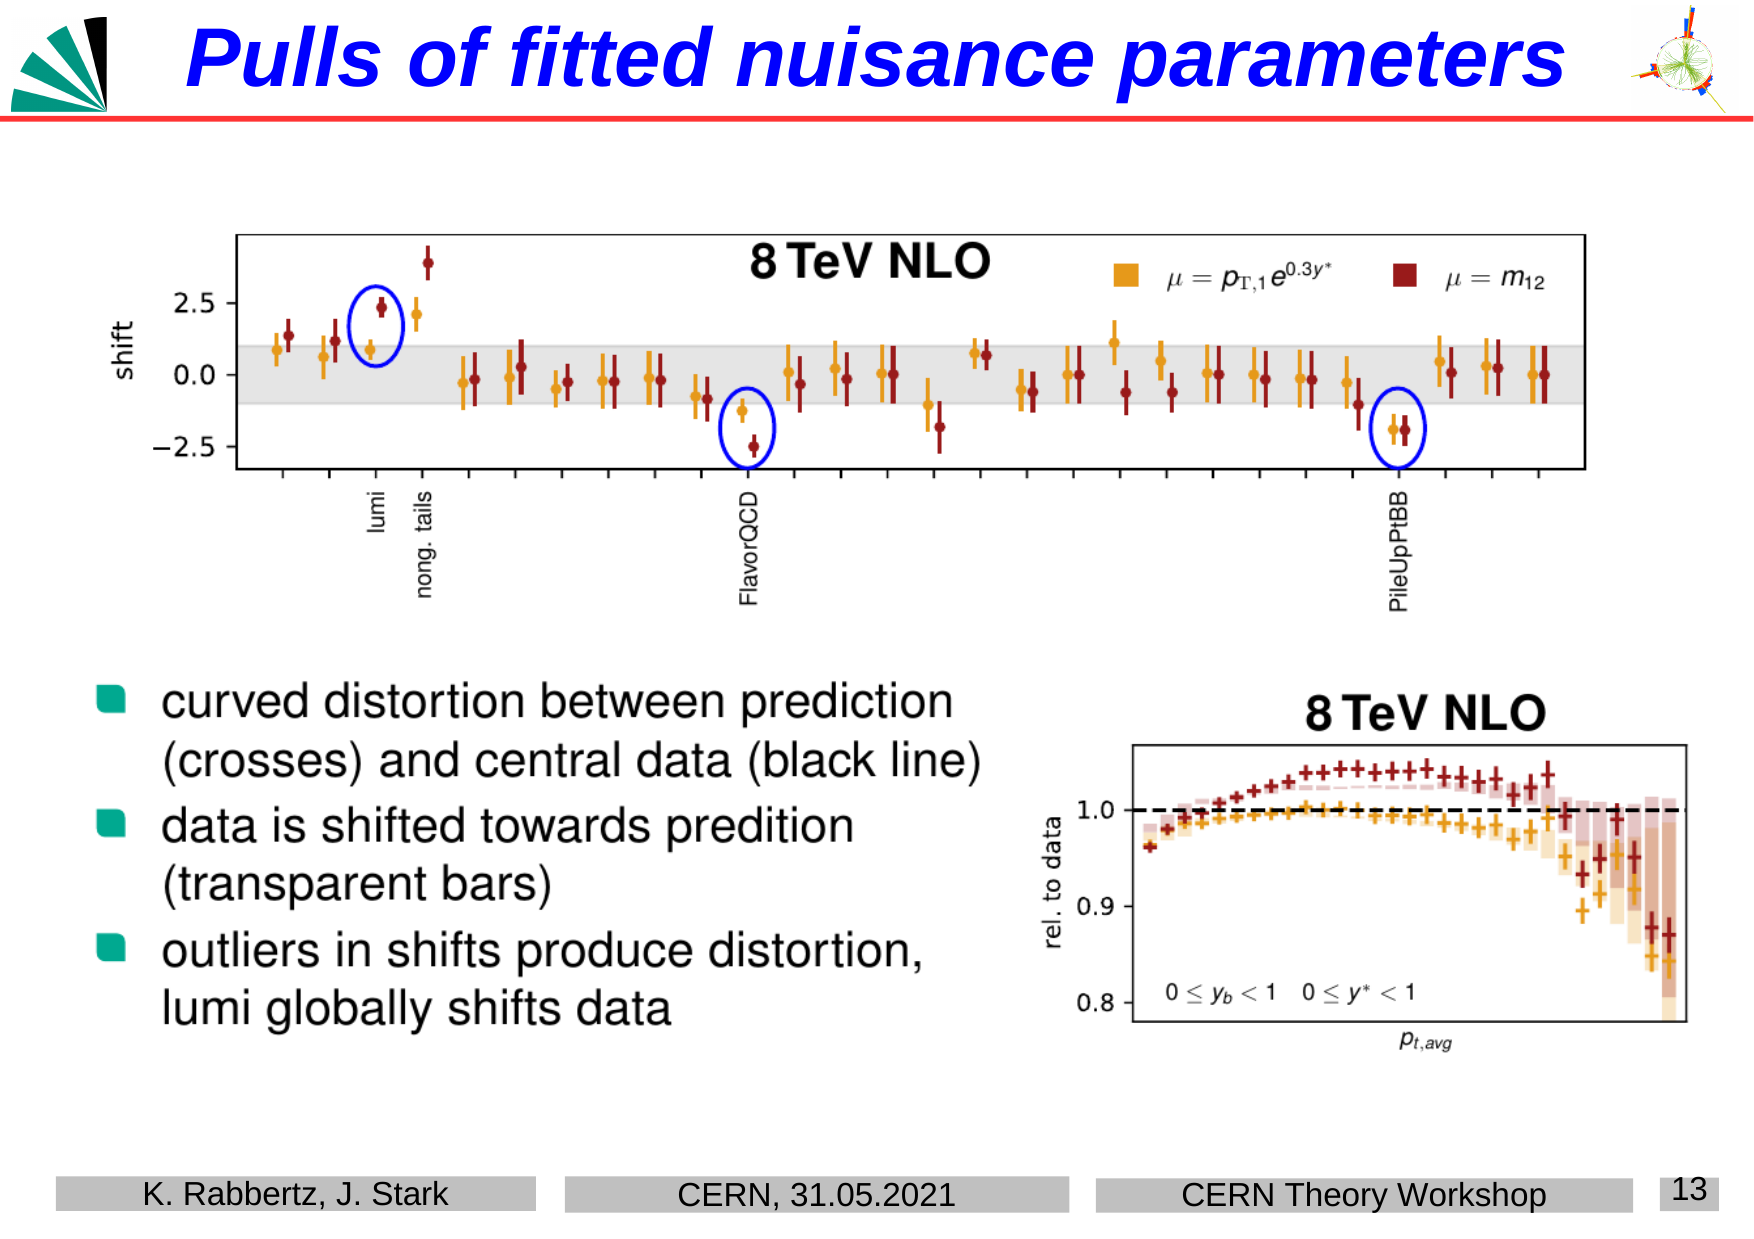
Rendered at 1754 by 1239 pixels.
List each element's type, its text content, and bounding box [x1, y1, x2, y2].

picture [11, 17, 107, 113]
picture [75, 143, 1700, 1118]
picture [1631, 5, 1739, 113]
title Pulls of fitted nuisance parameters [124, 0, 1630, 116]
